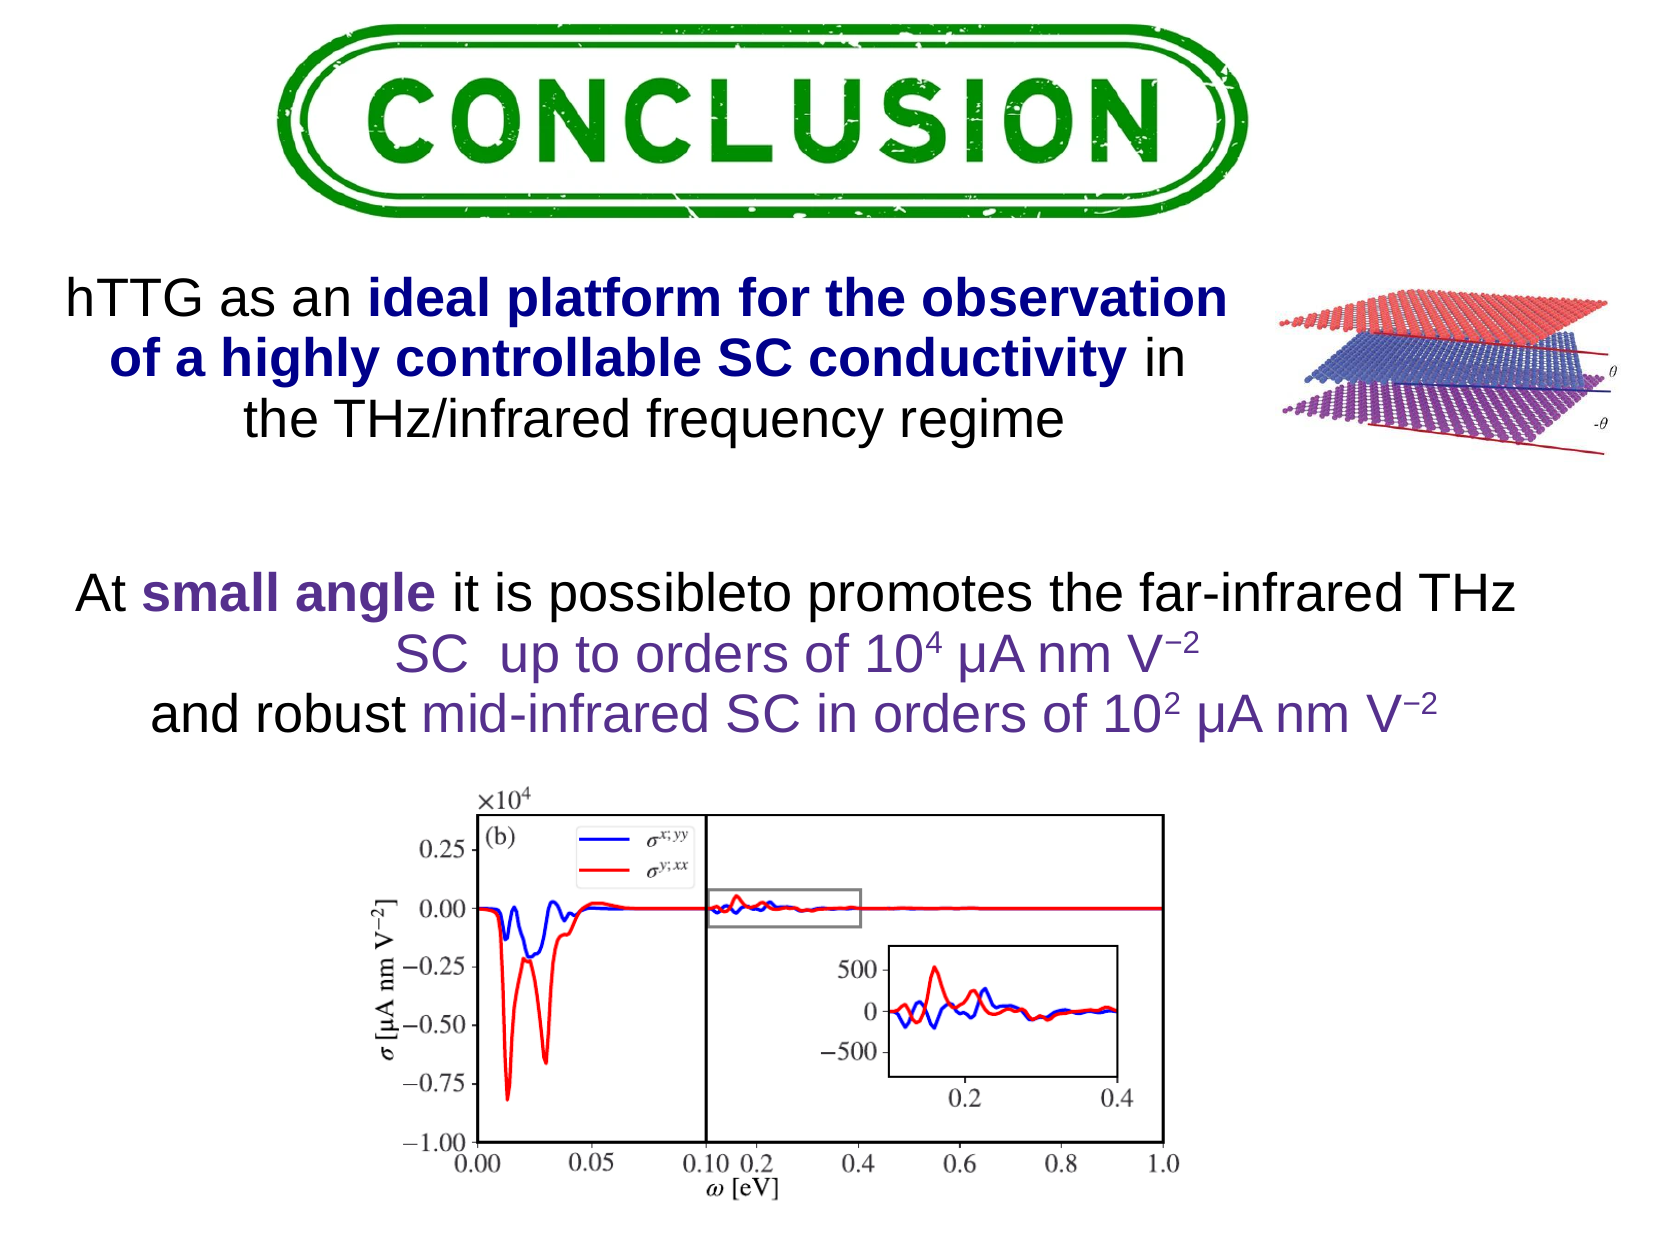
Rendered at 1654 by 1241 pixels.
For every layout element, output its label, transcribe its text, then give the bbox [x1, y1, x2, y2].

picture [1275, 253, 1621, 485]
picture [366, 813, 1208, 1217]
text_box hTTG as an ideal platform for the observation of a highly controllable SC conductivity in the THz/infrared frequency regime [0, 259, 1430, 457]
picture [271, 0, 1252, 231]
text_box At small angle it is possibleto promotes the far-infrared THz SC up to orders of 104 μA nm V−2 and robust mid-infrared SC in orders of 102 μA nm V−2 [23, 555, 1571, 813]
